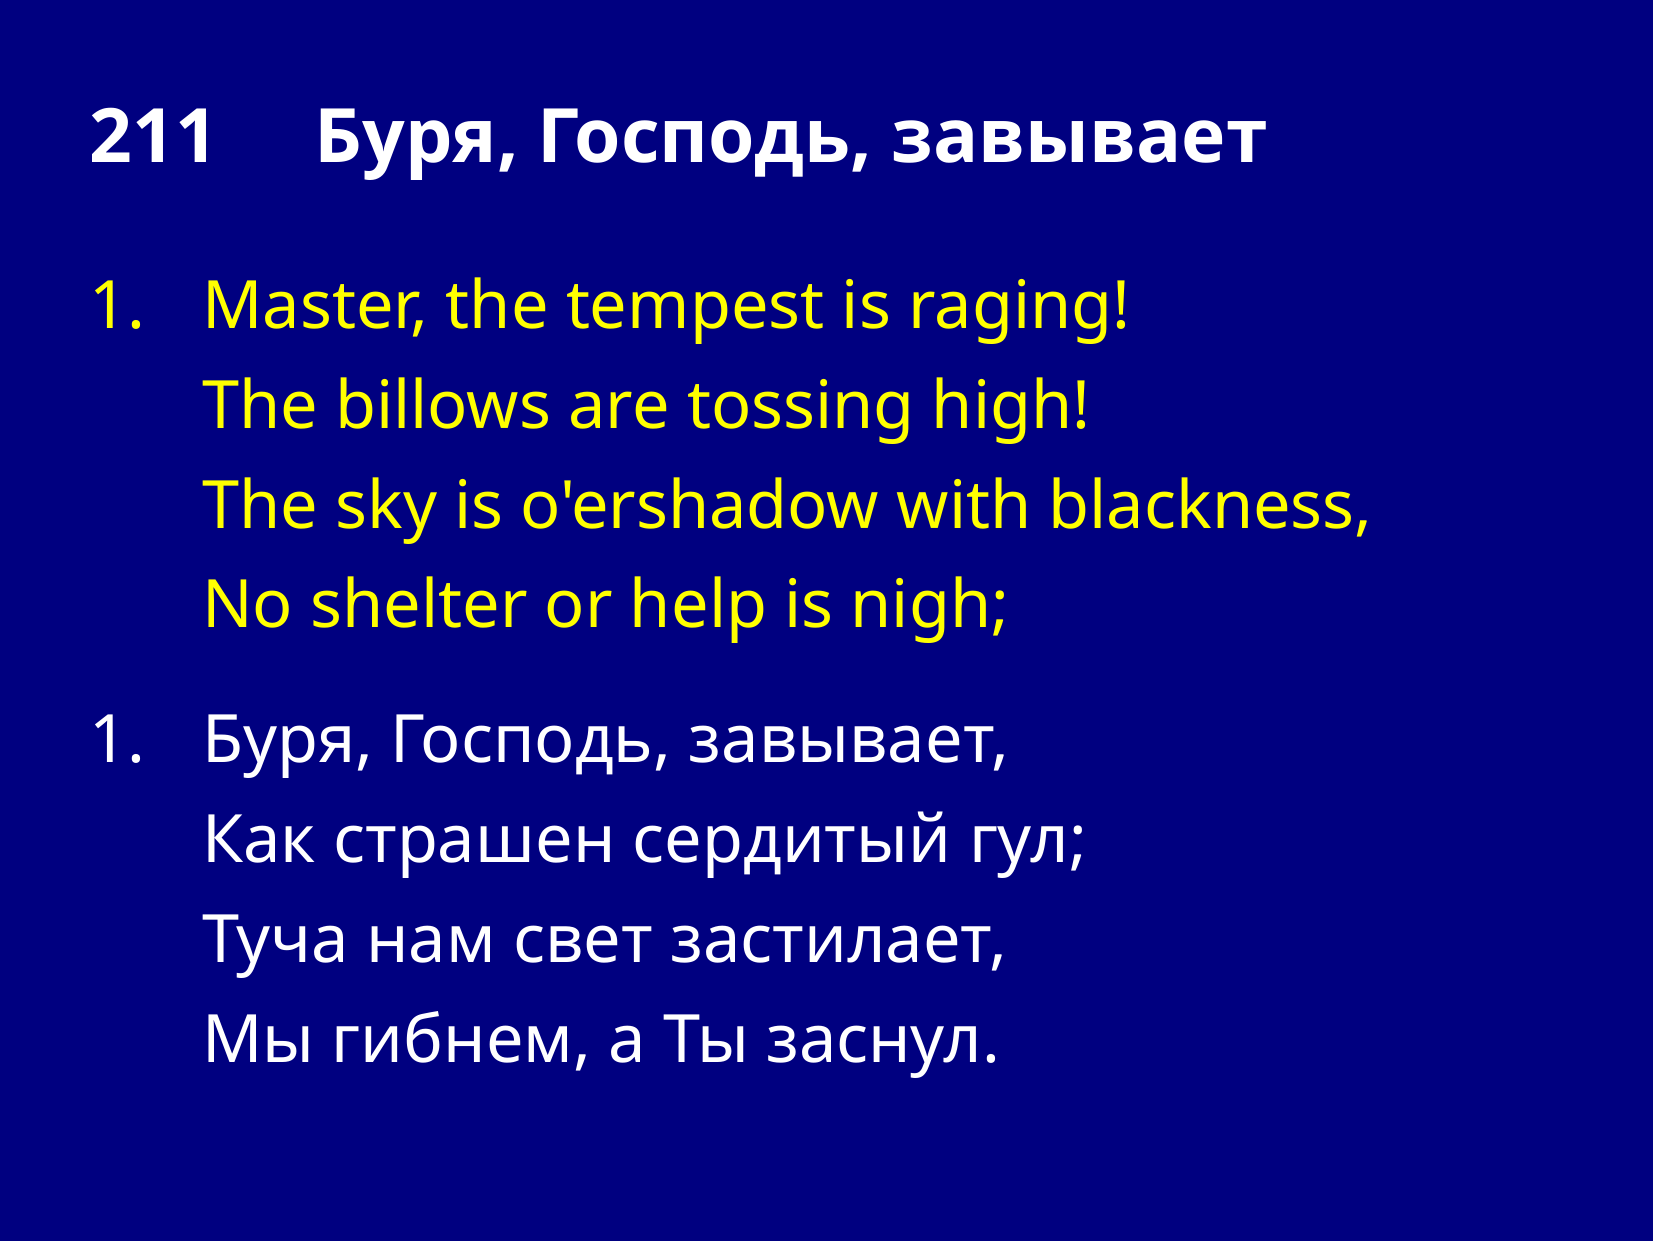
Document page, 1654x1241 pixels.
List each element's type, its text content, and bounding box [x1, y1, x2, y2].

text_box 1. Master, the tempest is raging! The billows are tossing high! The sky is o'ershadow with blackness, No shelter or help is nigh; [75, 188, 1576, 638]
text_box 211 Буря, Господь, завывает [75, 75, 1576, 188]
text_box 1. Буря, Господь, завывает, Как страшен сердитый гул; Туча нам свет застилает, Мы гибнем, а Ты заснул. [75, 675, 1576, 1163]
